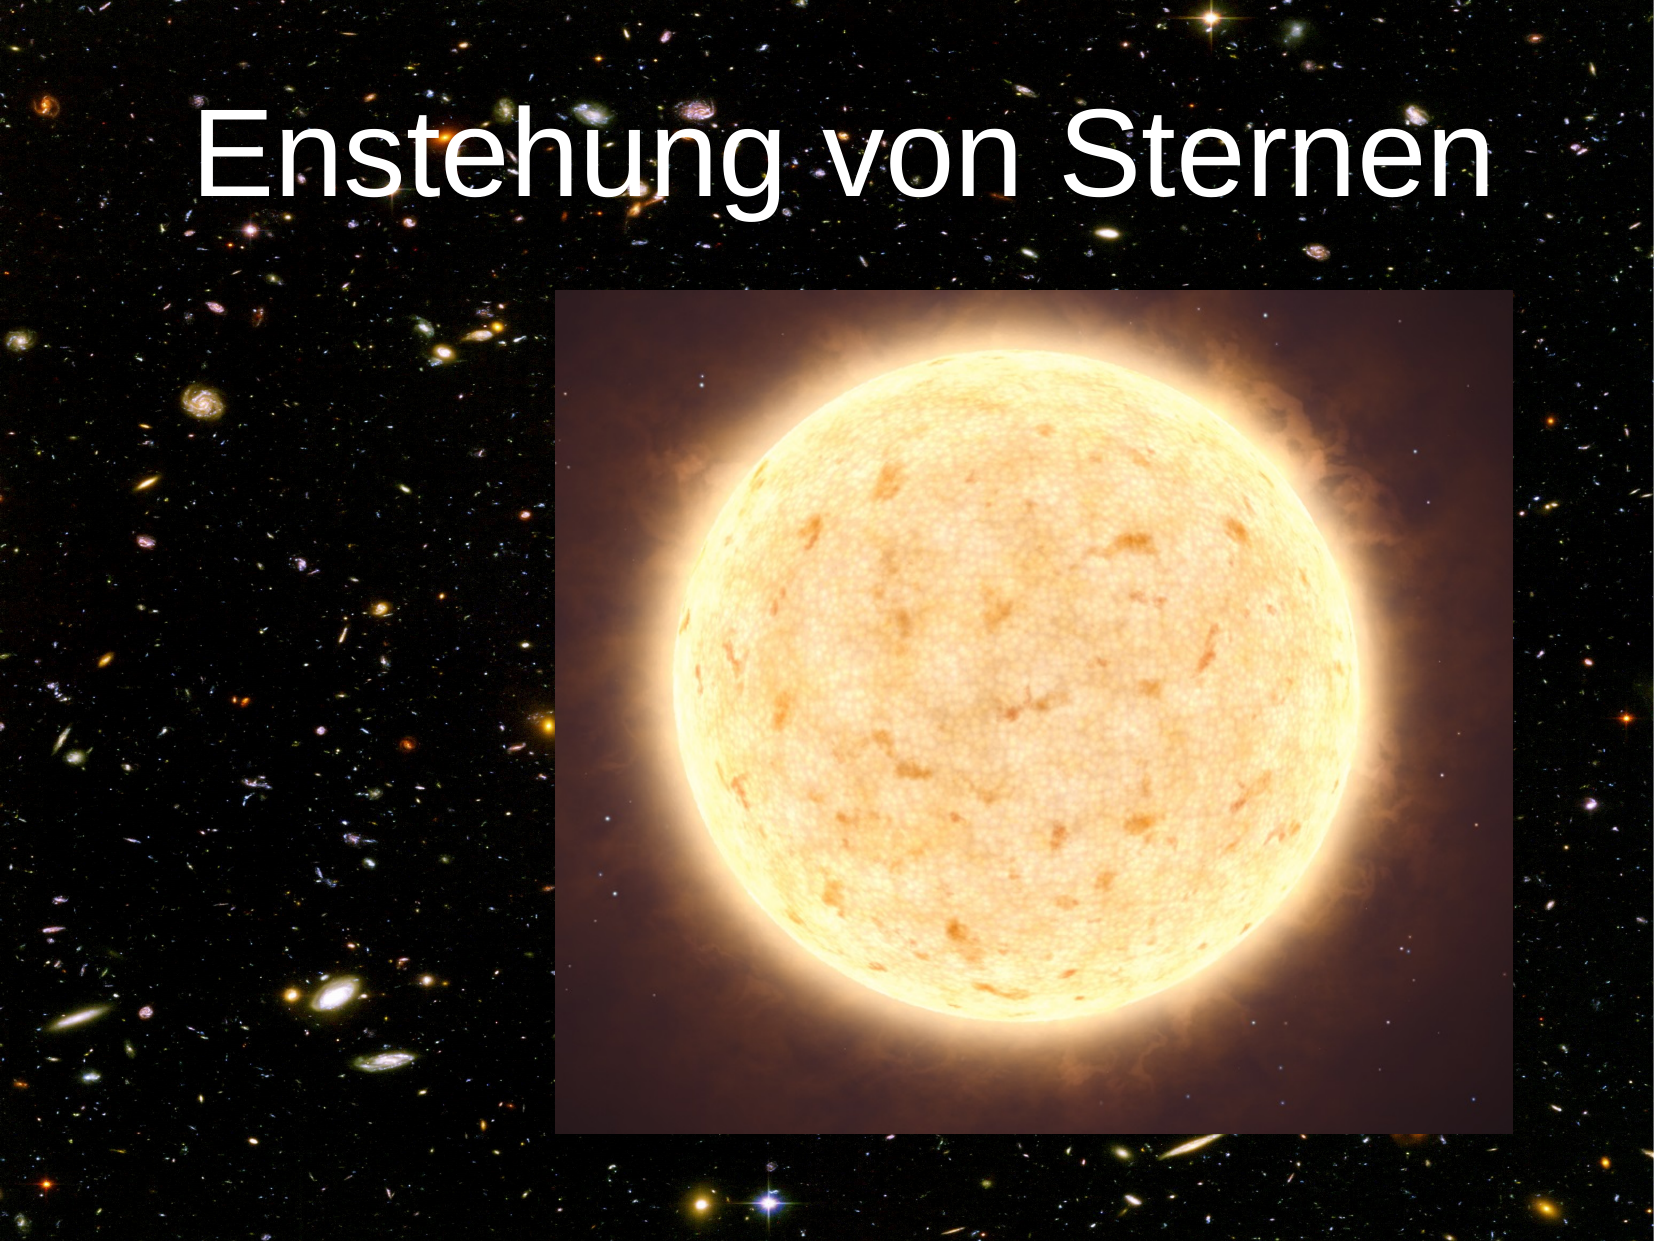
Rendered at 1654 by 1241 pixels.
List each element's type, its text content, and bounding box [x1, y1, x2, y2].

title Enstehung von Sternen [82, 49, 1571, 257]
picture [0, 0, 1654, 1241]
